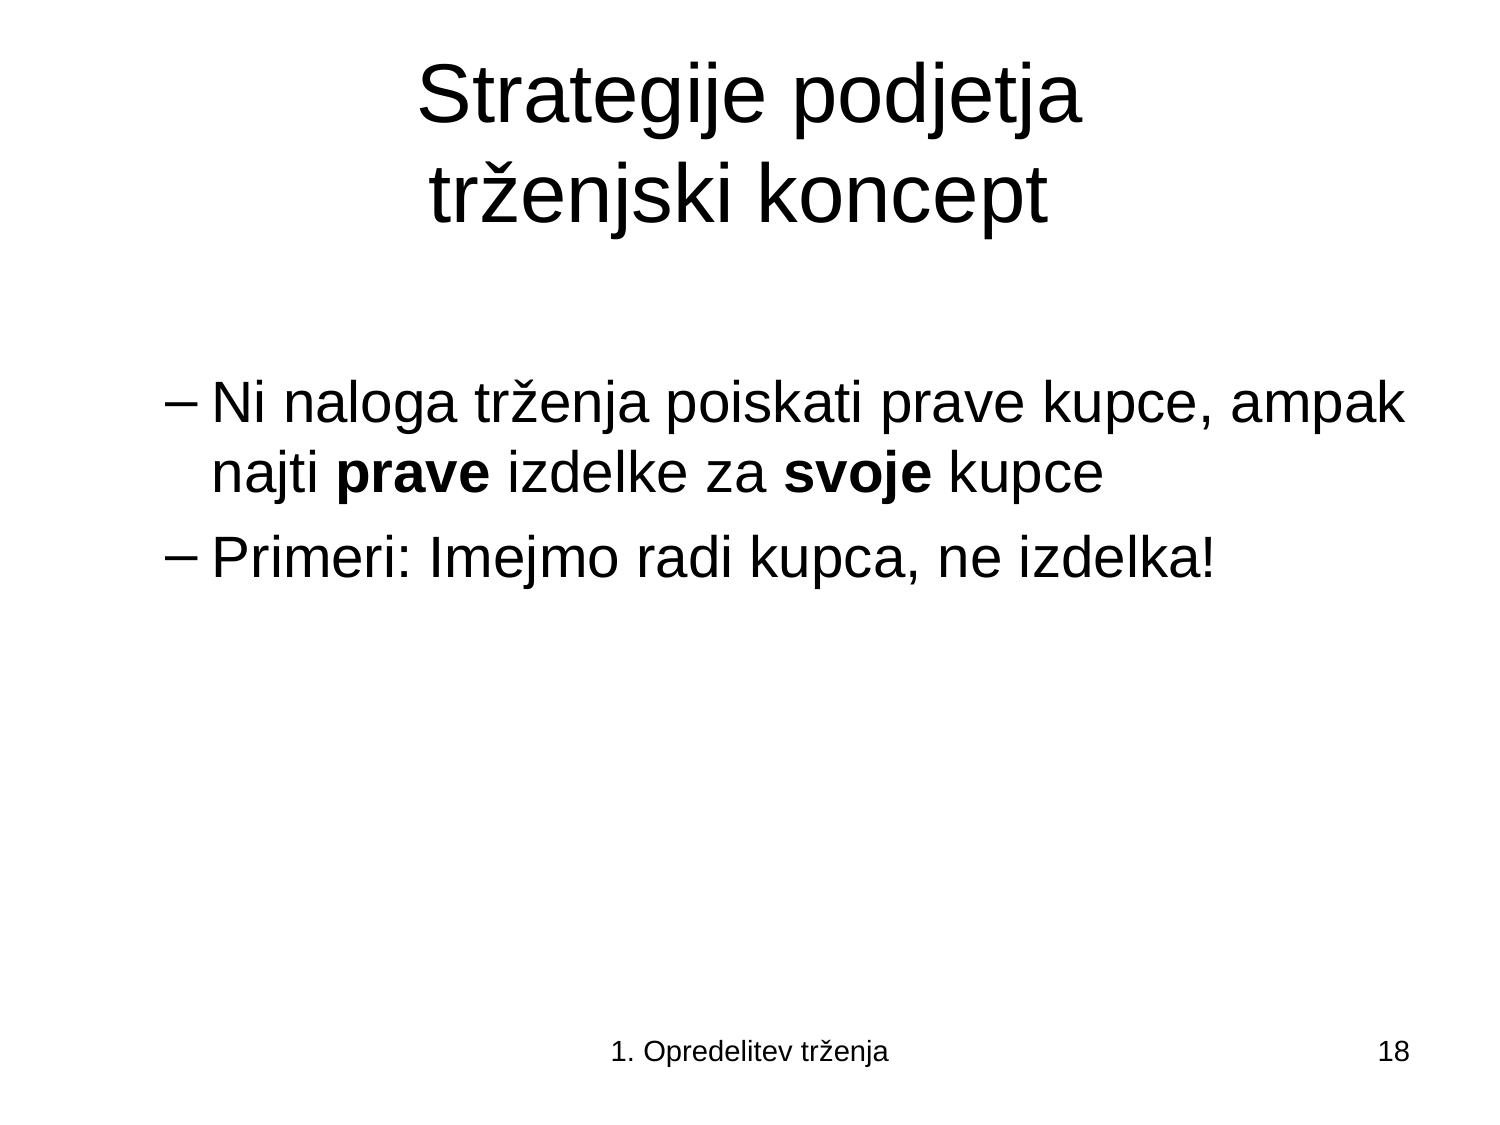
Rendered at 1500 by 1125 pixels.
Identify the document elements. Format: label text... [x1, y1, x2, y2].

list Ni naloga trženja poiskati prave kupce, ampak najti prave izdelke za svoje kupce Primeri: Imejmo radi kupca, ne izdelka! [75, 262, 1426, 1006]
text_box 1. Opredelitev trženja [512, 1024, 988, 1103]
text_box <number> [1074, 1024, 1426, 1103]
title Strategije podjetja trženjski koncept [75, 31, 1426, 247]
